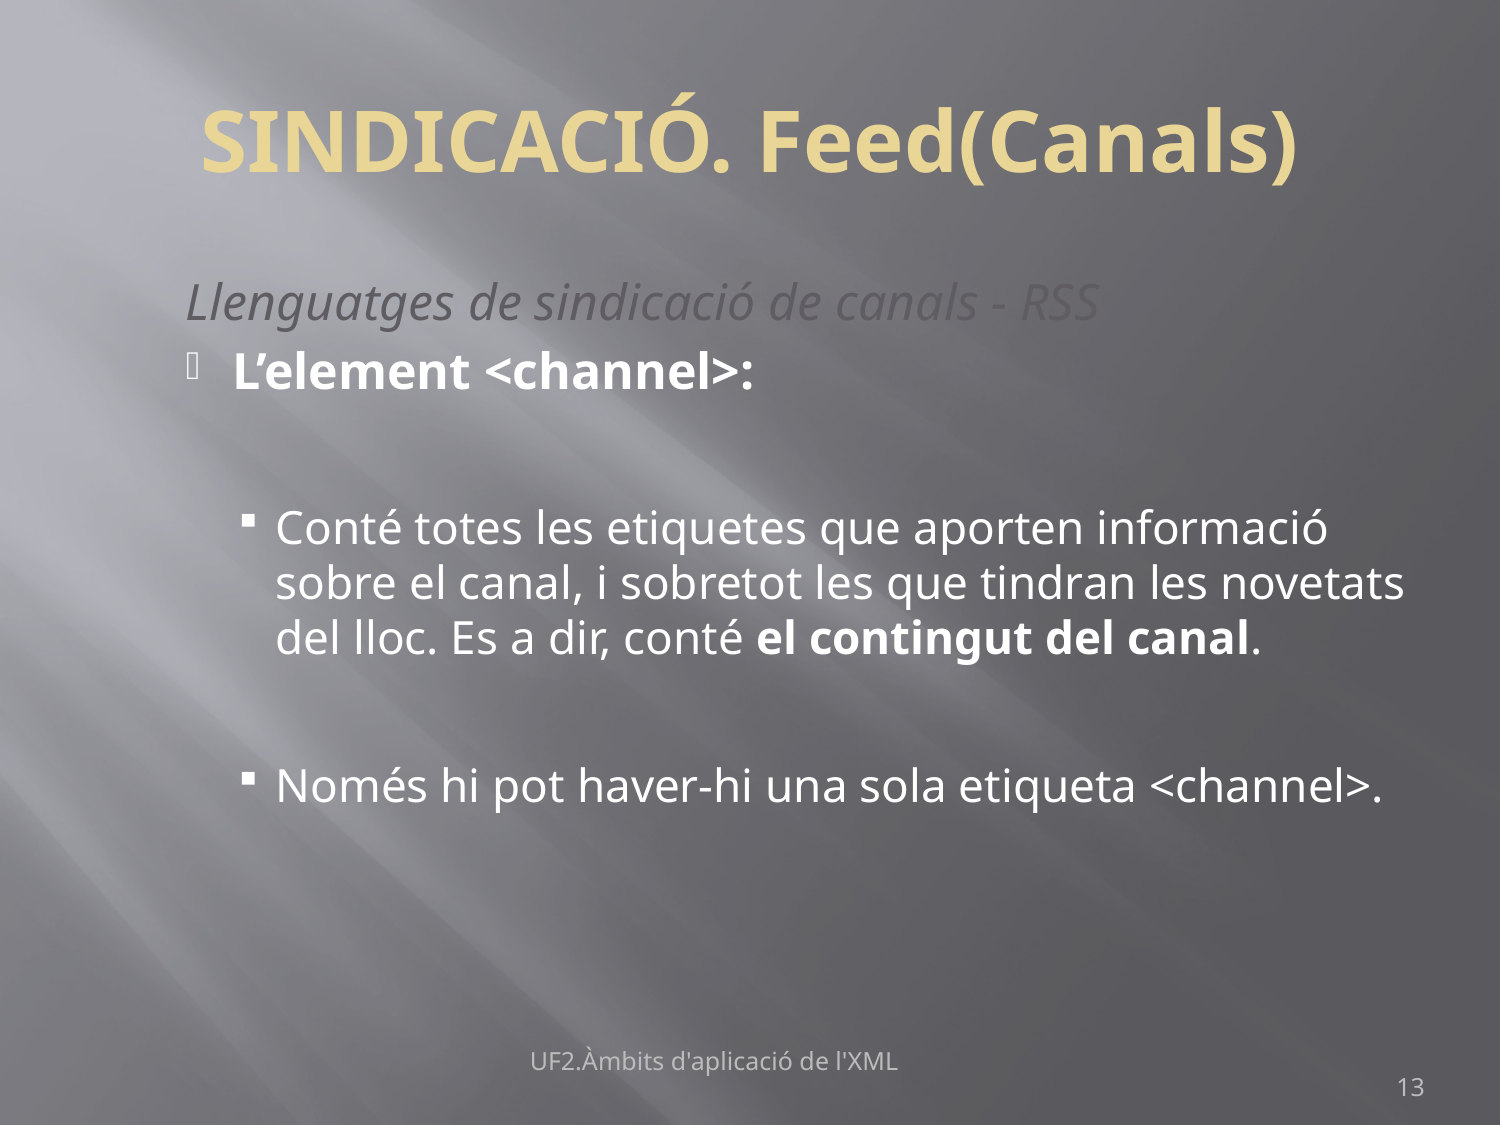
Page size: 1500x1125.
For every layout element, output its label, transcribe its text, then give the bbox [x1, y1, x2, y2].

slide_number <número> [1299, 1052, 1425, 1113]
footer UF2.Àmbits d'aplicació de l'XML [512, 1052, 988, 1113]
list Llenguatges de sindicació de canals - RSS L’element <channel>: Conté totes les etiquetes que aporten informació sobre el canal, i sobretot les que tindran les novetats del lloc. Es a dir, conté el contingut del canal. Només hi pot haver-hi una sola etiqueta <channel>. [75, 262, 1425, 1035]
title SINDICACIÓ. Feed(Canals) [75, 45, 1425, 233]
picture [0, 0, 1500, 1125]
